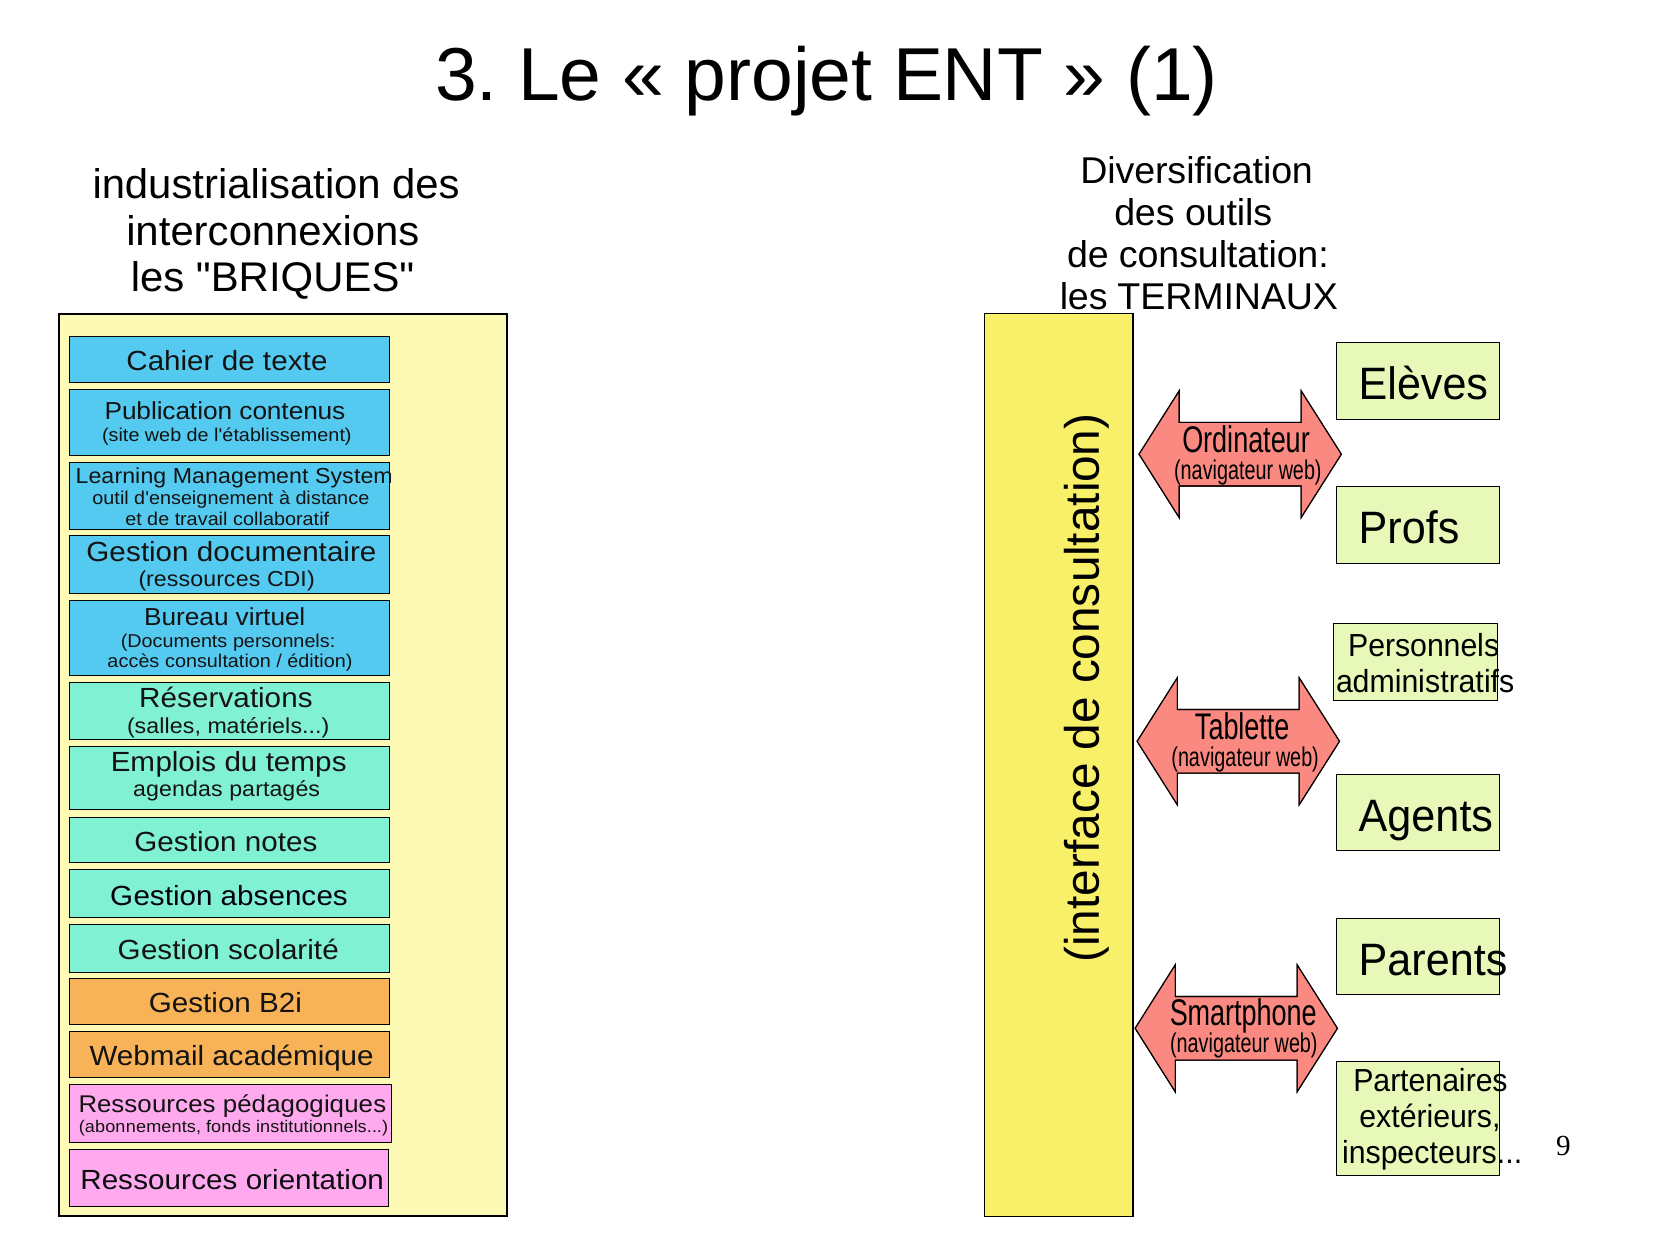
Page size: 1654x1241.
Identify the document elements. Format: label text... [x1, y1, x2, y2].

text_box [1293, 682, 1338, 764]
text_box Gestion notes [134, 826, 321, 859]
text_box des outils [1114, 191, 1278, 233]
text_box Diversification [1080, 149, 1321, 193]
text_box les TERMINAUX [1059, 275, 1347, 319]
text_box [1337, 919, 1499, 994]
text_box (salles, matériels...) [127, 713, 330, 739]
text_box Profs [1358, 502, 1463, 555]
text_box (interface de consultation) [1055, 394, 1111, 963]
text_box inspecteurs... [1342, 1134, 1527, 1172]
text_box Réservations [139, 682, 316, 713]
text_box Parents [1358, 934, 1512, 987]
text_box [1302, 487, 1319, 513]
text_box (navigateur web) [1171, 742, 1323, 774]
text_box Smartphone [1169, 991, 1322, 1035]
text_box Ressources orientation [80, 1164, 389, 1197]
text_box Gestion absences [110, 879, 352, 912]
text_box les "BRIQUES" [130, 254, 423, 302]
text_box interconnexions [126, 207, 428, 256]
text_box [1302, 395, 1340, 475]
text_box (navigateur web) [1174, 455, 1326, 487]
text_box agendas partagés [133, 777, 322, 803]
text_box extérieurs, [1359, 1098, 1513, 1134]
text_box (site web de l'établissement) [102, 424, 359, 447]
text_box Personnels [1348, 627, 1504, 663]
text_box Agents [1358, 790, 1497, 843]
text_box [1141, 396, 1182, 513]
text_box [1337, 343, 1499, 419]
text_box accès consultation / édition) [107, 650, 360, 673]
text_box outil d'enseignement à distance [92, 488, 384, 510]
text_box Gestion documentaire [86, 536, 382, 569]
text_box [1139, 683, 1195, 800]
text_box Gestion scolarité [117, 934, 343, 967]
title 3. Le « projet ENT » (1) [35, 0, 1619, 154]
text_box [1322, 1007, 1336, 1050]
text_box [985, 314, 1132, 1216]
text_box Learning Management System [75, 464, 396, 489]
text_box [1300, 774, 1317, 800]
text_box industrialisation des [92, 160, 471, 209]
text_box Webmail académique [89, 1040, 379, 1073]
text_box [60, 315, 506, 1215]
text_box Cahier de texte [126, 345, 331, 378]
text_box (Documents personnels: [120, 630, 348, 650]
text_box Bureau virtuel [144, 603, 312, 630]
text_box Ordinateur [1182, 419, 1314, 462]
text_box Tablette [1195, 706, 1293, 749]
text_box (navigateur web) [1170, 1035, 1322, 1059]
text_box [1137, 970, 1174, 1087]
text_box Elèves [1358, 358, 1492, 411]
text_box Partenaires [1353, 1062, 1512, 1100]
text_box (abonnements, fonds institutionnels...) [78, 1117, 392, 1137]
text_box (ressources CDI) [138, 567, 316, 592]
text_box et de travail collaboratif [125, 508, 336, 531]
text_box [1337, 487, 1499, 563]
text_box [1337, 1062, 1499, 1175]
text_box administratifs [1336, 663, 1520, 701]
text_box Emplois du temps [110, 746, 351, 779]
text_box Publication contenus [104, 397, 356, 424]
text_box [1298, 1059, 1316, 1087]
text_box [1298, 969, 1312, 991]
text_box Ressources pédagogiques [78, 1090, 396, 1119]
text_box [1337, 775, 1499, 850]
text_box Gestion B2i [148, 987, 305, 1020]
text_box de consultation: [1067, 233, 1339, 275]
text_box [1334, 624, 1497, 700]
